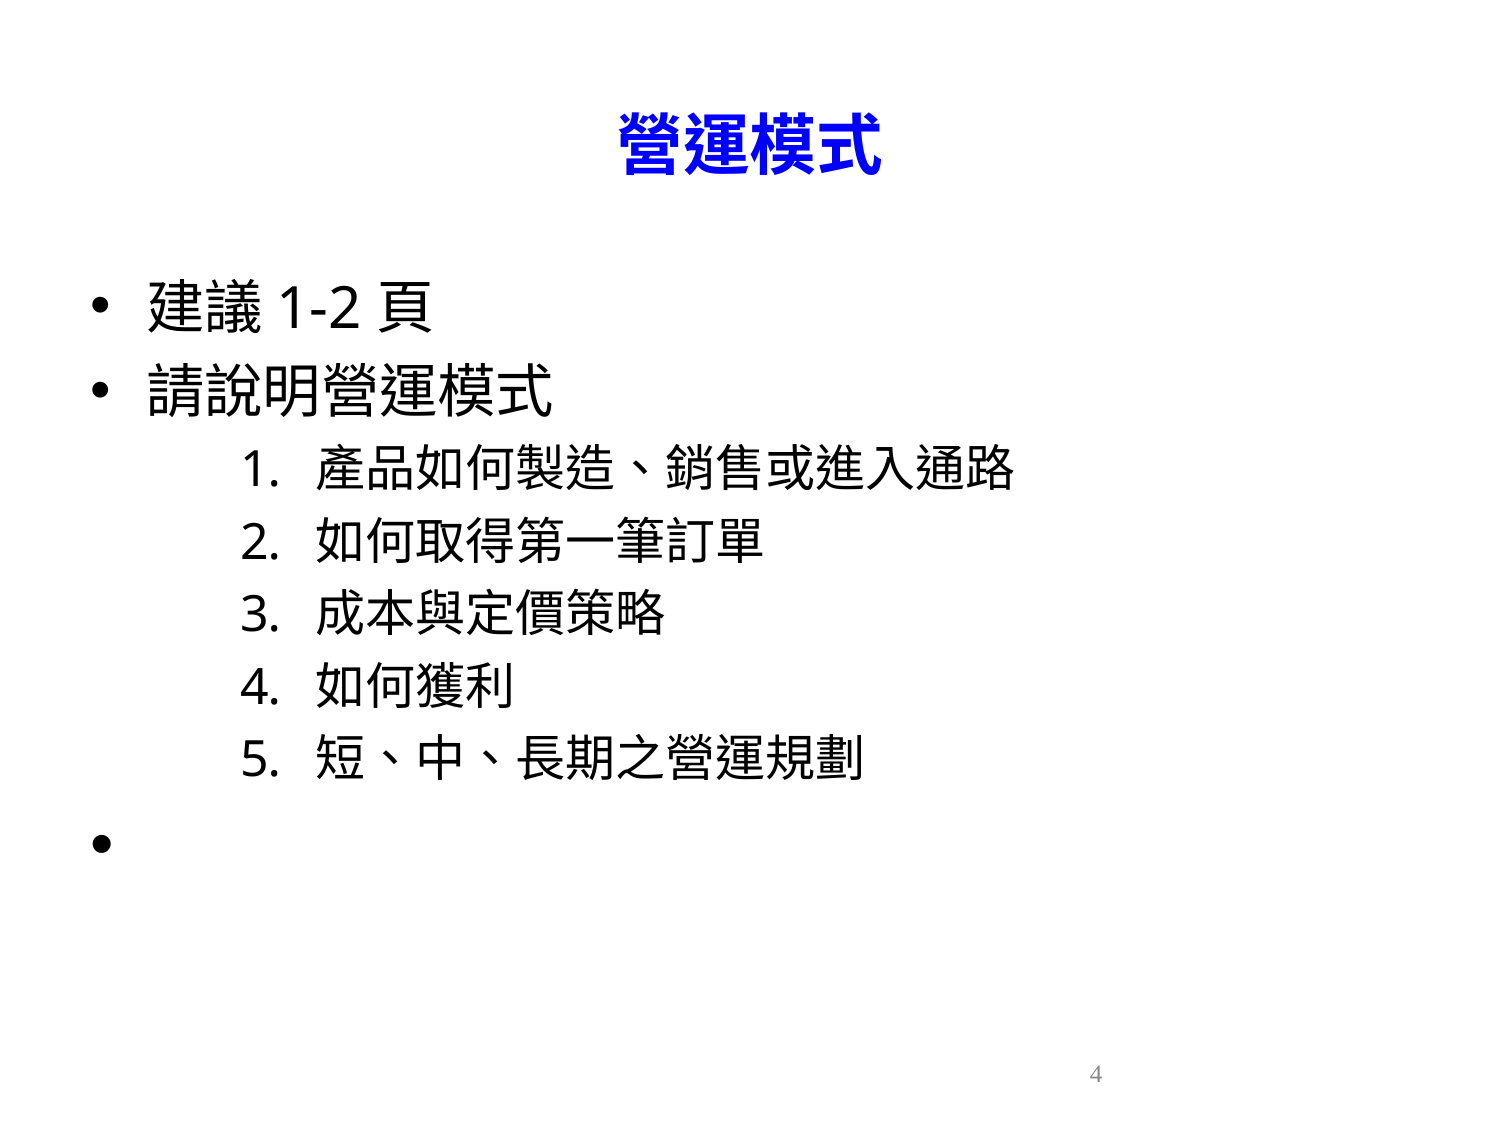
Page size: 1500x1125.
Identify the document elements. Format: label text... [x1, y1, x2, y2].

title 營運模式 [75, 45, 1426, 233]
text_box [1074, 1042, 1426, 1103]
list 建議1-2頁 請說明營運模式 產品如何製造、銷售或進入通路 如何取得第一筆訂單 成本與定價策略 如何獲利 短、中、長期之營運規劃 [75, 262, 1426, 1005]
